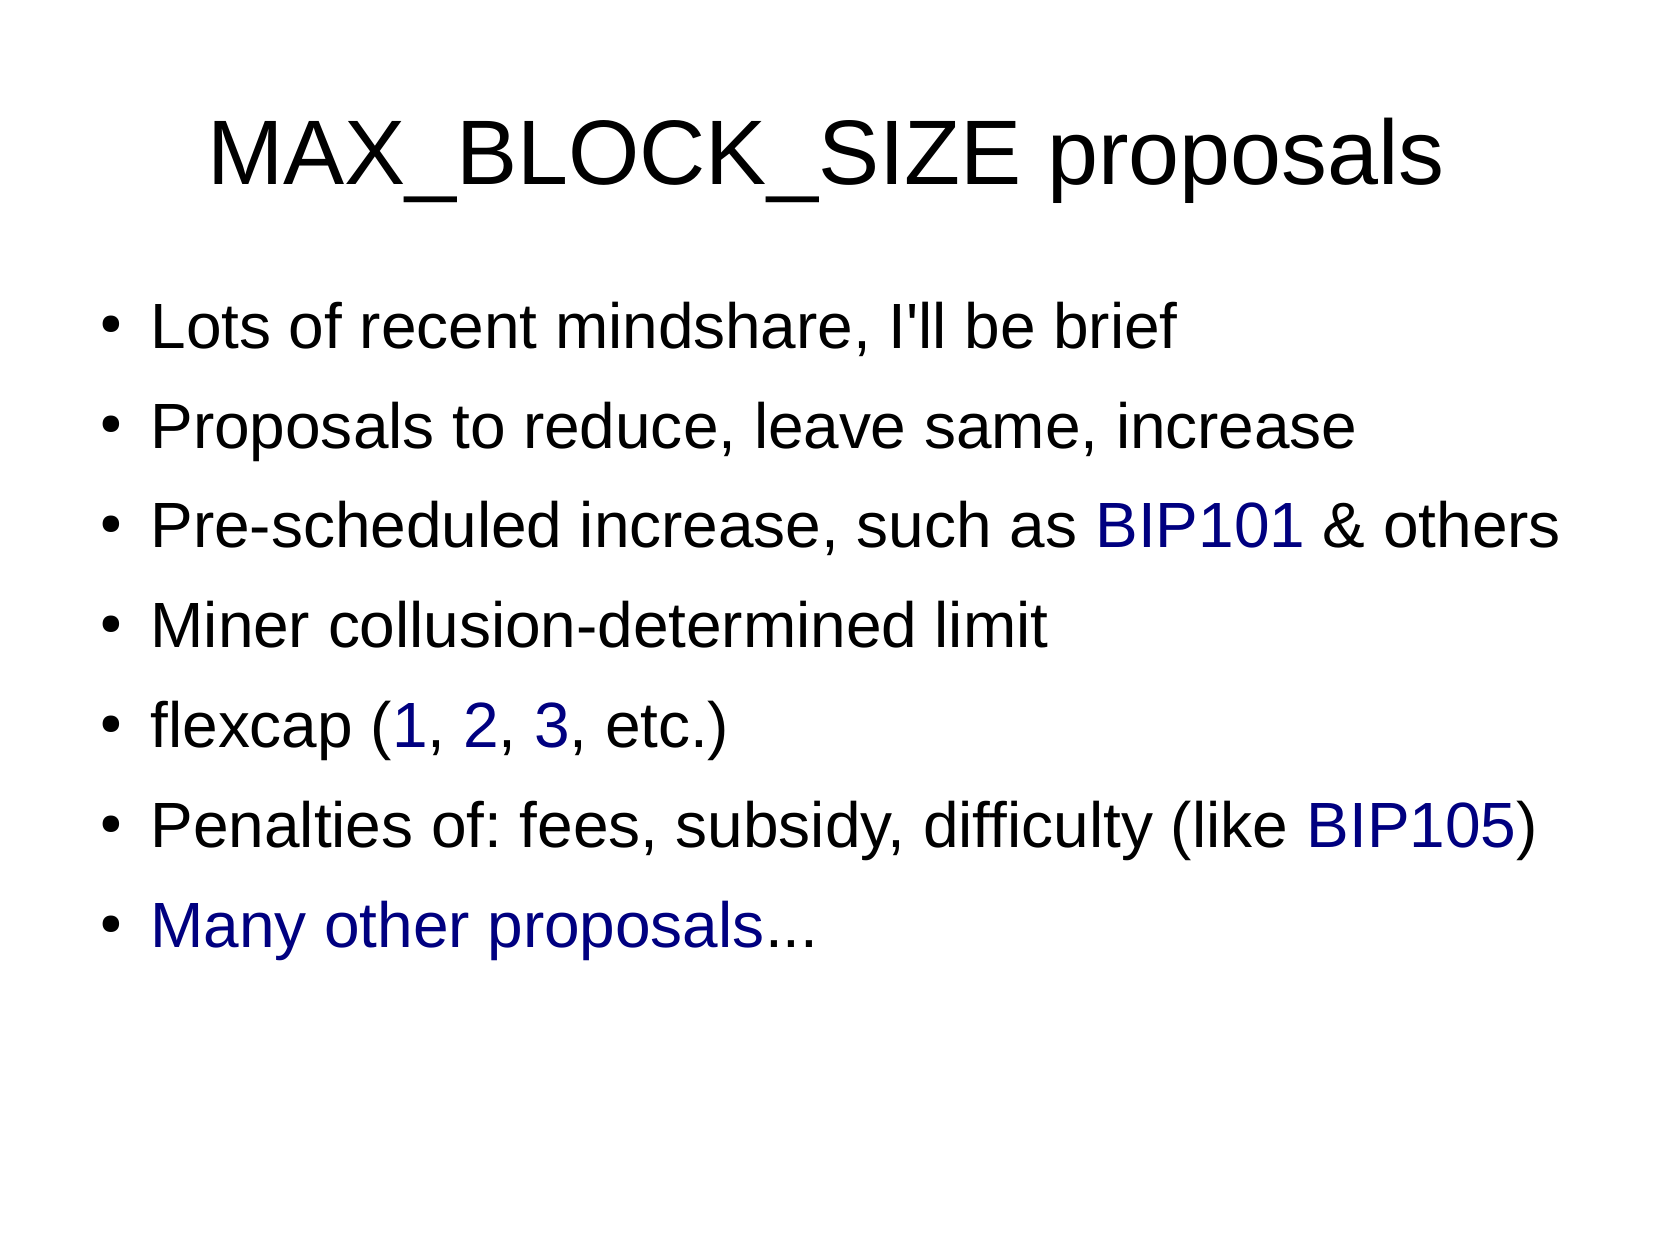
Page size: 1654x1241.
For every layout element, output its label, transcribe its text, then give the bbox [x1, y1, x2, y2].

title MAX_BLOCK_SIZE proposals [82, 49, 1571, 257]
list Lots of recent mindshare, I'll be brief Proposals to reduce, leave same, increase Pre-scheduled increase, such as BIP101 & others Miner collusion-determined limit flexcap (1, 2, 3, etc.) Penalties of: fees, subsidy, difficulty (like BIP105) Many other proposals... [82, 290, 1571, 1010]
